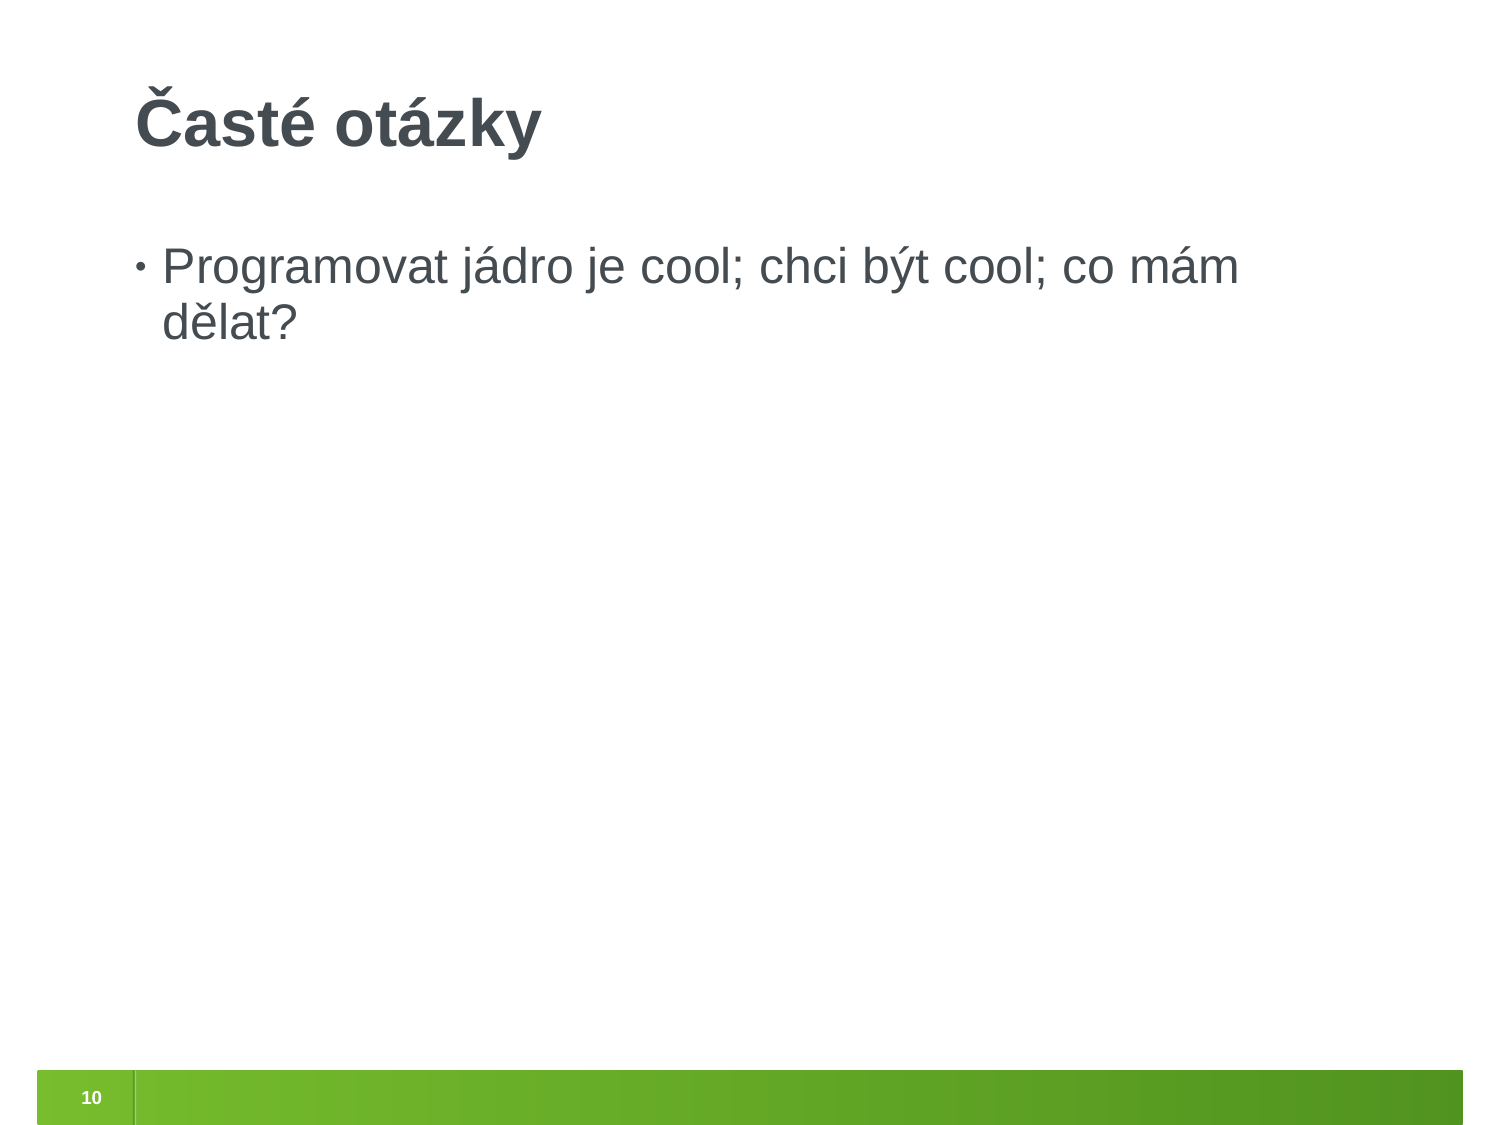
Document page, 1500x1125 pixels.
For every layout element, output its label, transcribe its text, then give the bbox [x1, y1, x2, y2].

list Programovat jádro je cool; chci být cool; co mám dělat? [135, 238, 1372, 982]
title Časté otázky [135, 41, 1372, 204]
